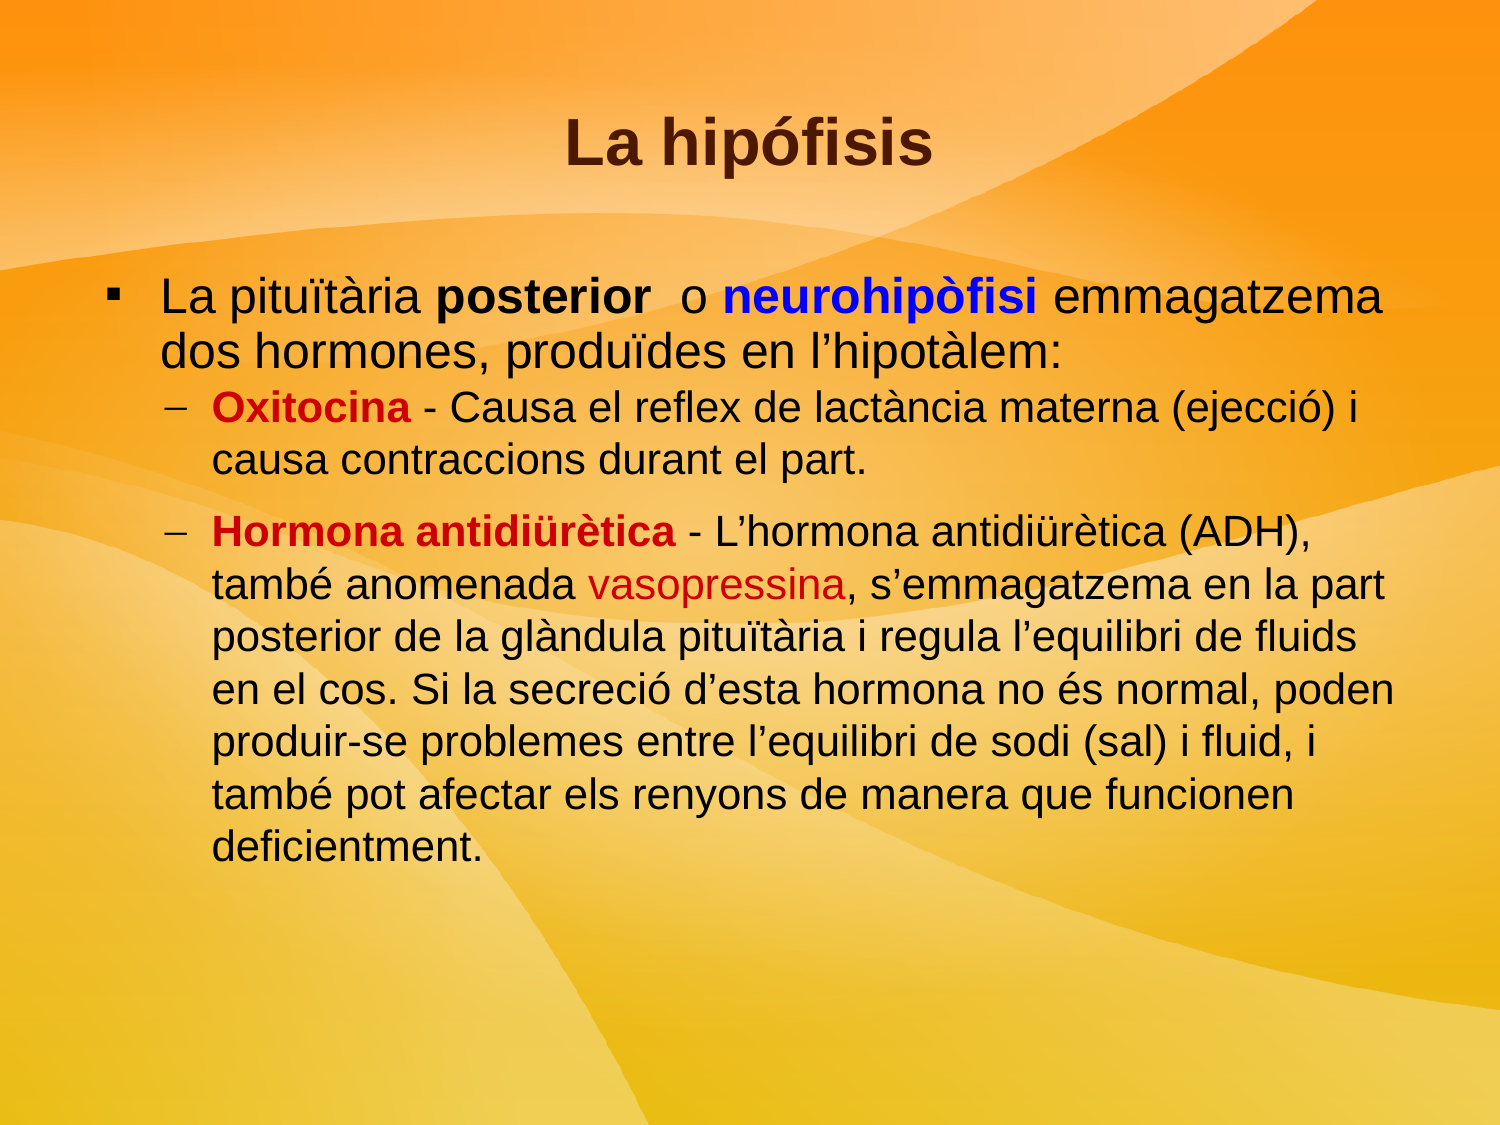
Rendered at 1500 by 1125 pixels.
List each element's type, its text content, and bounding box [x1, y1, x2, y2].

title La hipófisis [75, 44, 1425, 233]
list La pituïtària posterior o neurohipòfisi emmagatzema dos hormones, produïdes en l’hipotàlem: Oxitocina - Causa el reflex de lactància materna (ejecció) i causa contraccions durant el part. Hormona antidiürètica - L’hormona antidiürètica (ADH), també anomenada vasopressina, s’emmagatzema en la part posterior de la glàndula pituïtària i regula l’equilibri de fluids en el cos. Si la secreció d’esta hormona no és normal, poden produir-se problemes entre l’equilibri de sodi (sal) i fluid, i també pot afectar els renyons de manera que funcionen deficientment. [75, 263, 1425, 1006]
picture [0, 0, 1500, 1125]
